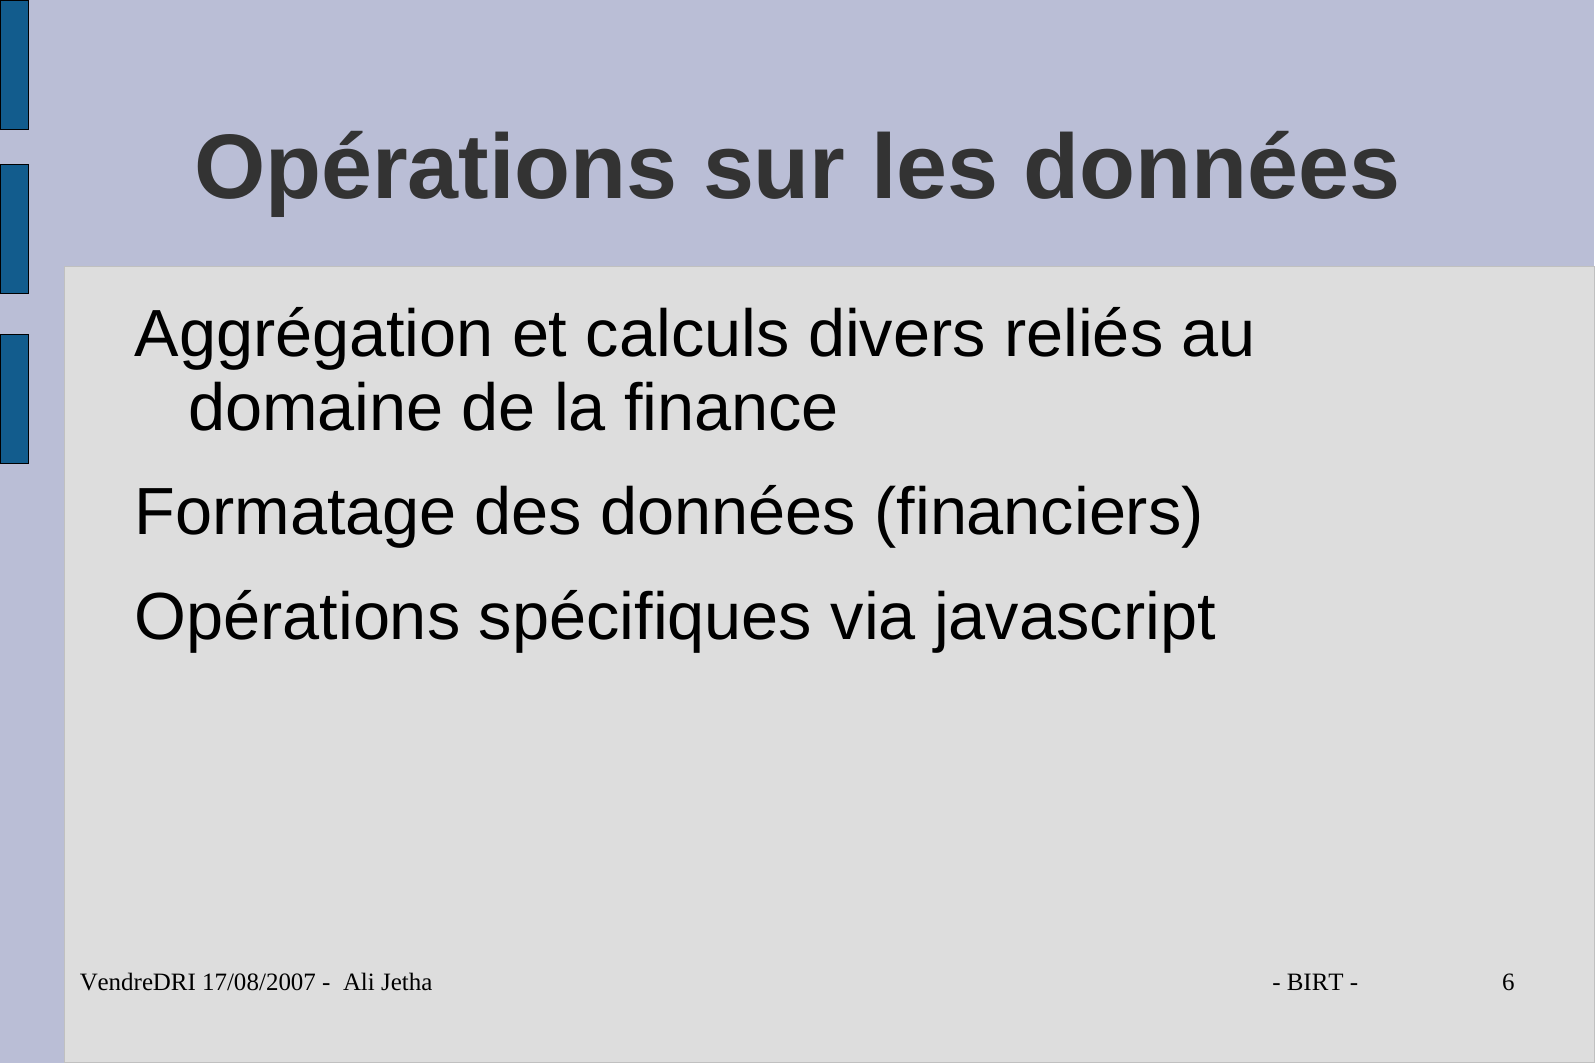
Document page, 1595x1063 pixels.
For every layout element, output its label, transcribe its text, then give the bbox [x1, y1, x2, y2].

list Aggrégation et calculs divers reliés au domaine de la finance Formatage des données (financiers) Opérations spécifiques via javascript [117, 295, 1479, 966]
title Opérations sur les données [117, 59, 1479, 274]
